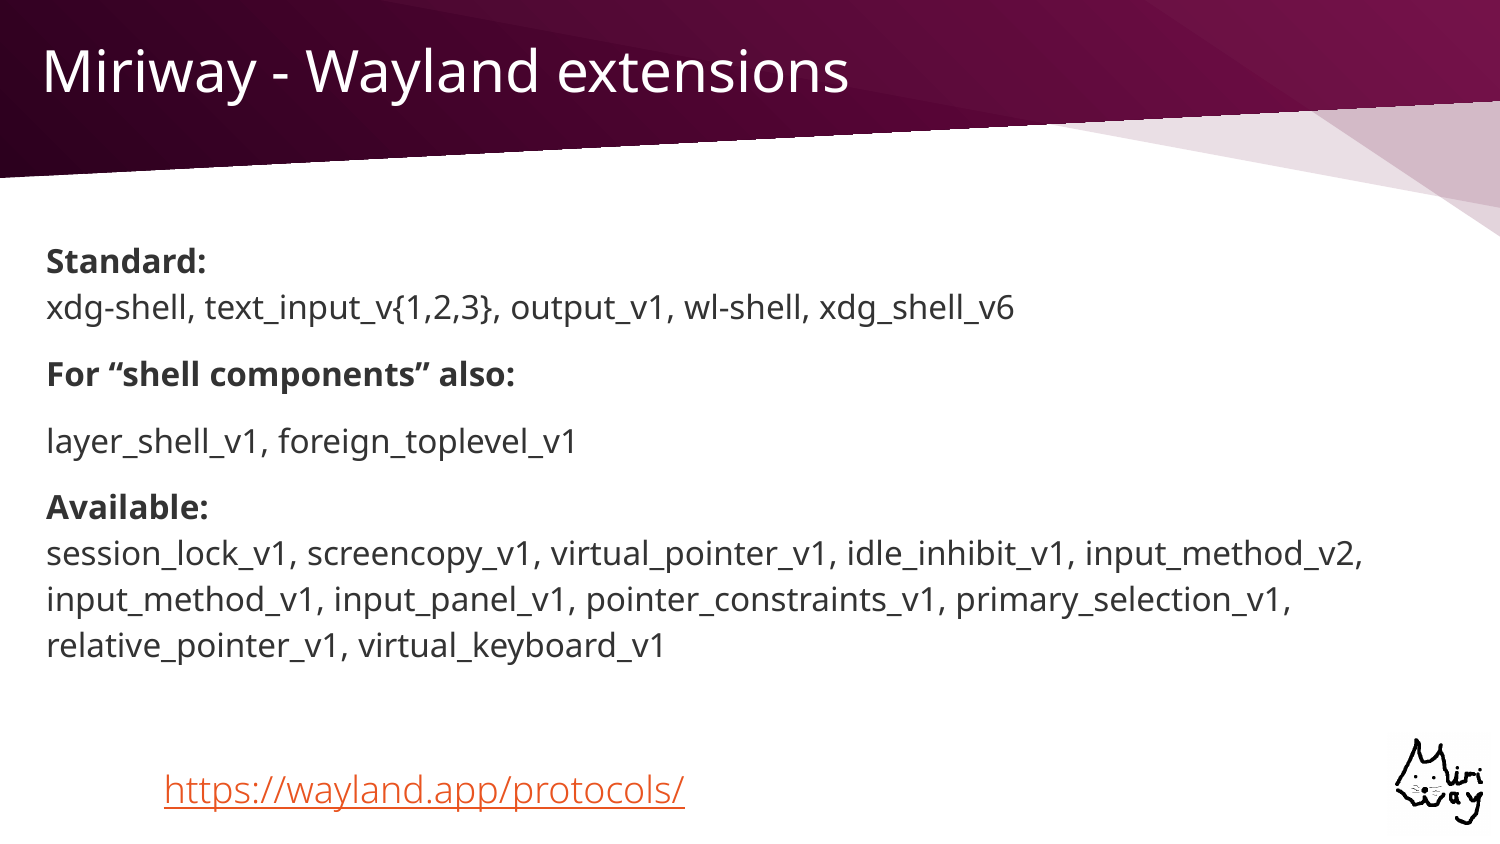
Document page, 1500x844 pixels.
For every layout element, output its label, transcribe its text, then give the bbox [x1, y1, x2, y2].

picture [1387, 732, 1491, 836]
subtitle https://wayland.app/protocols/ [152, 754, 1369, 821]
title Miriway - Wayland extensions [41, 5, 1336, 134]
list Standard: xdg-shell, text_input_v{1,2,3}, output_v1, wl-shell, xdg_shell_v6 For “shell components” also: layer_shell_v1, foreign_toplevel_v1 Available: session_lock_v1, screencopy_v1, virtual_pointer_v1, idle_inhibit_v1, input_method_v2, input_method_v1, input_panel_v1, pointer_constraints_v1, primary_selection_v1, relative_pointer_v1, virtual_keyboard_v1 [35, 229, 1456, 708]
